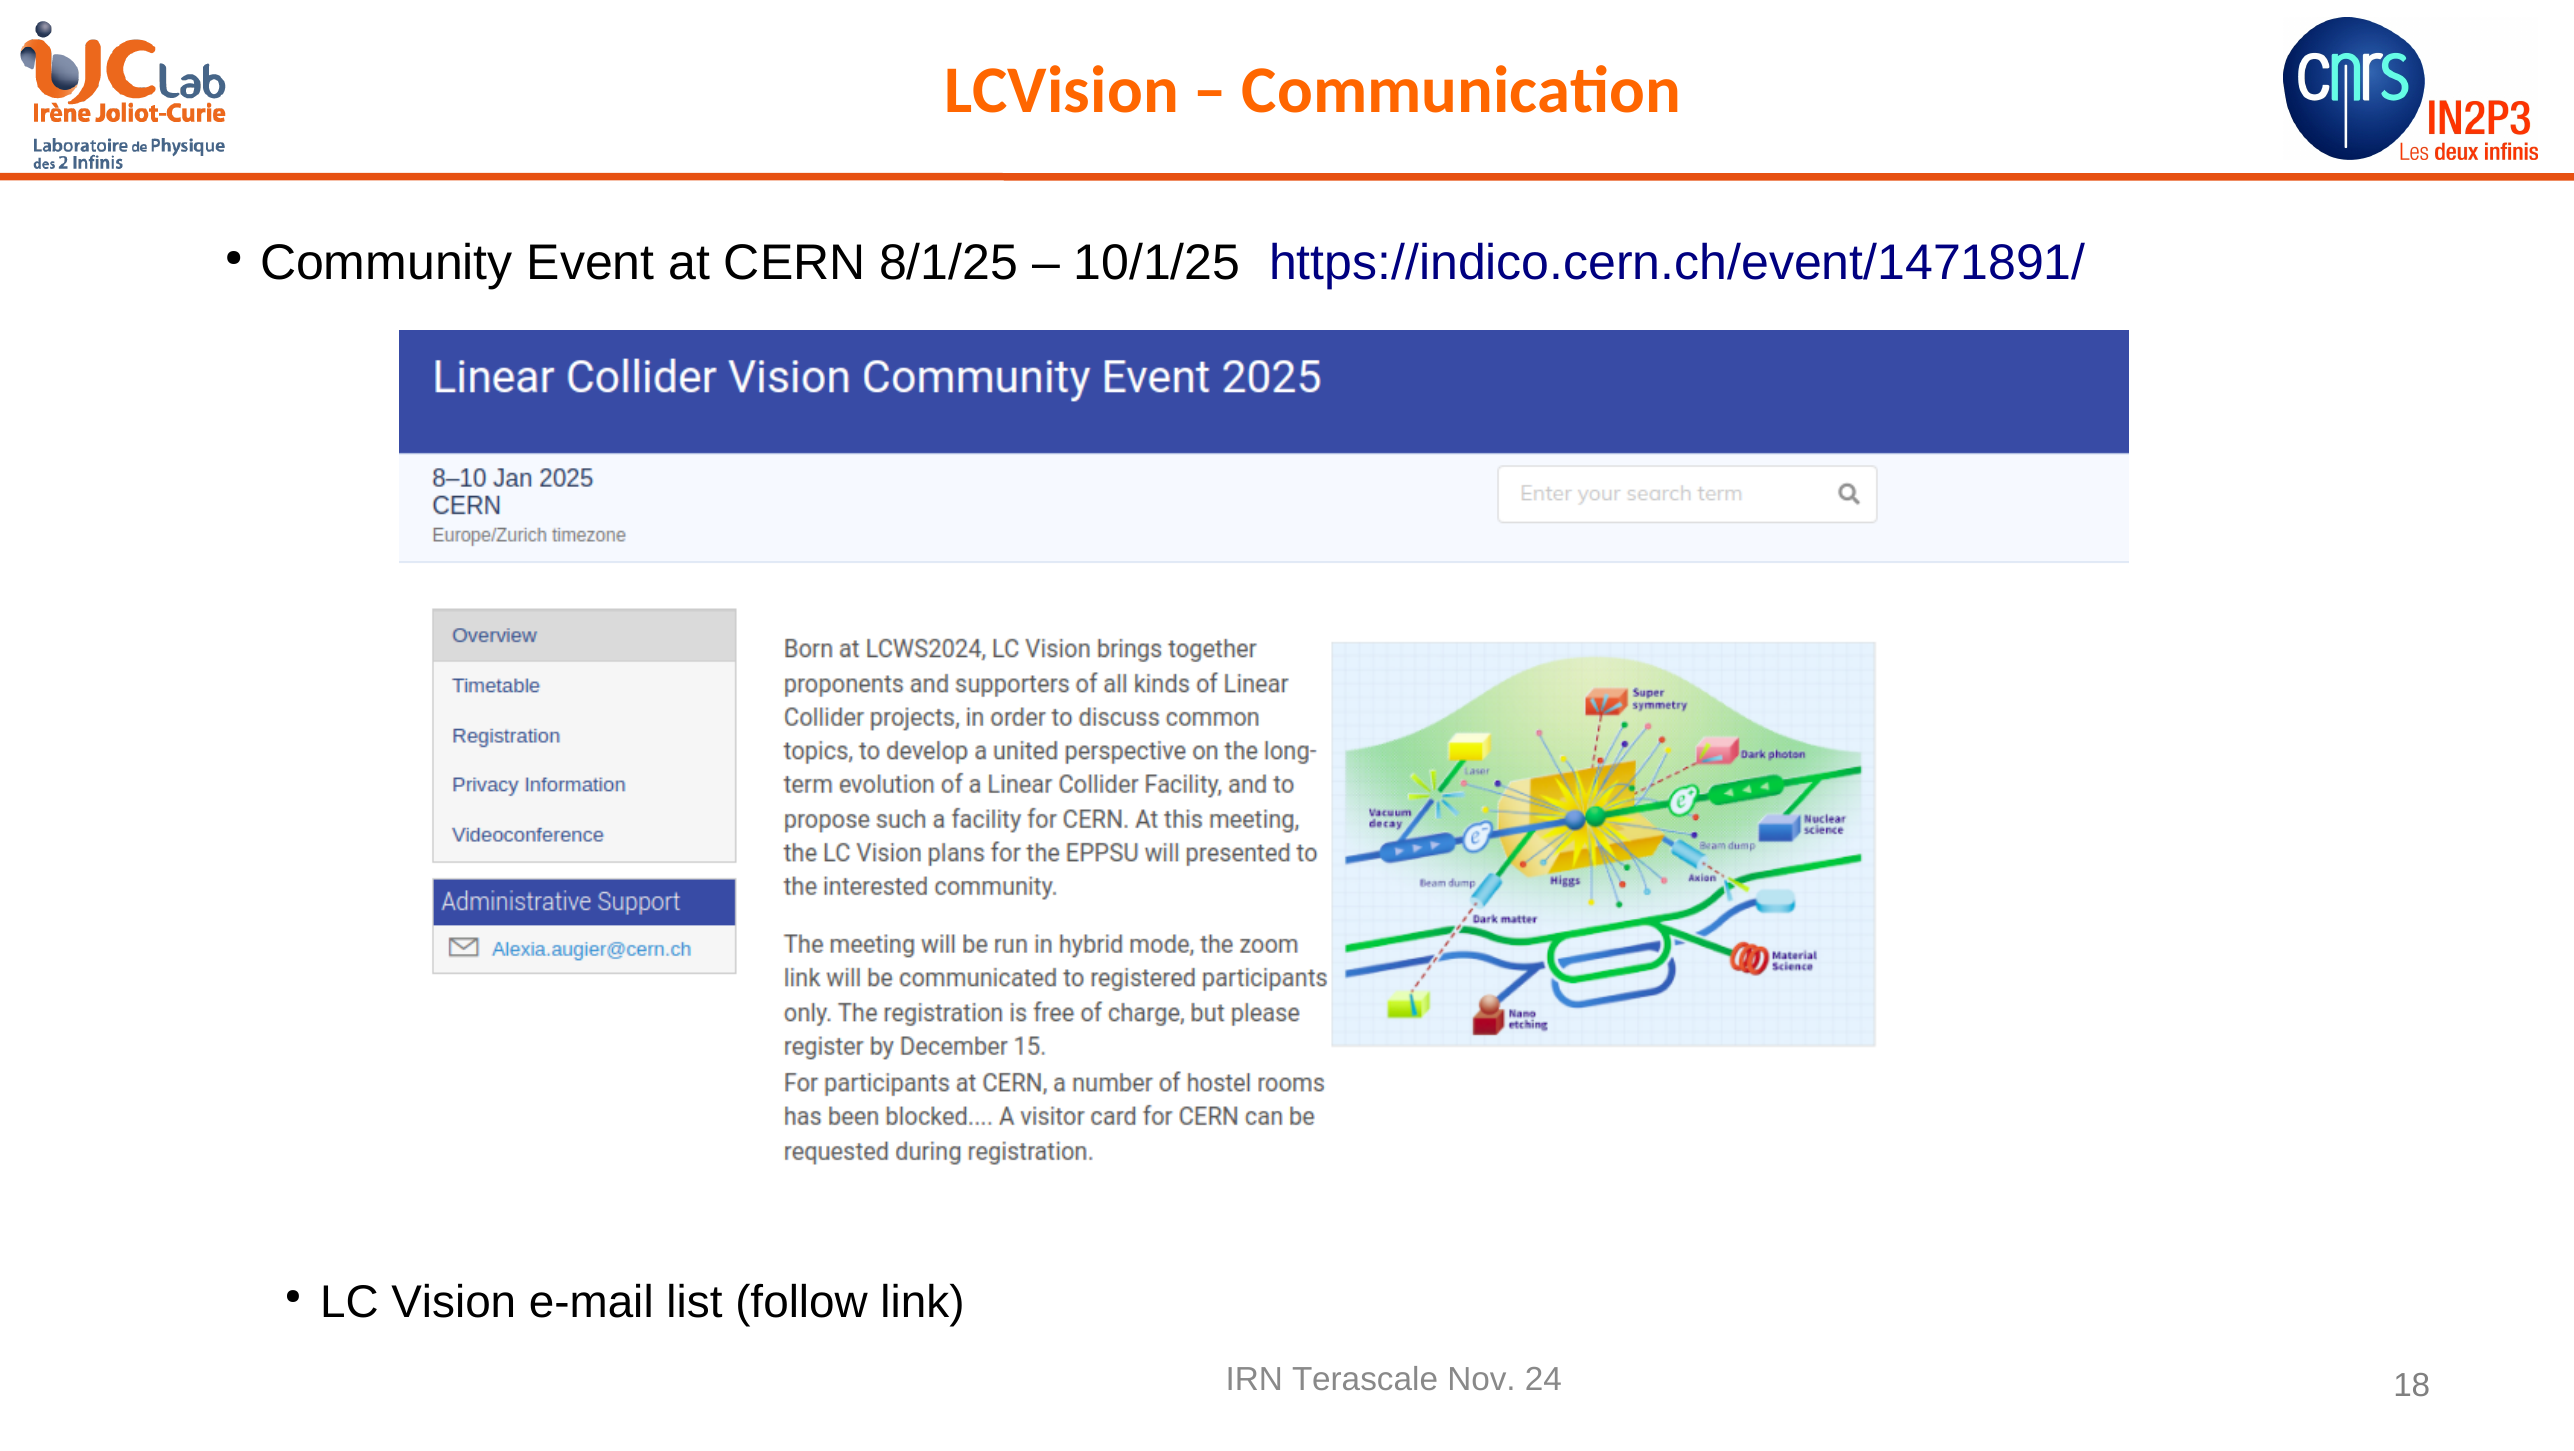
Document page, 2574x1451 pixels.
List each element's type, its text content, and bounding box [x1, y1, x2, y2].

title LCVision – Communication [226, 9, 2415, 162]
picture [399, 330, 2129, 1314]
picture [4, 6, 241, 184]
text_box Community Event at CERN 8/1/25 – 10/1/25 https://indico.cern.ch/event/1471891/ [210, 222, 2102, 298]
picture [2415, 17, 2538, 160]
text_box LC Vision e-mail list (follow link) [270, 1260, 995, 1335]
